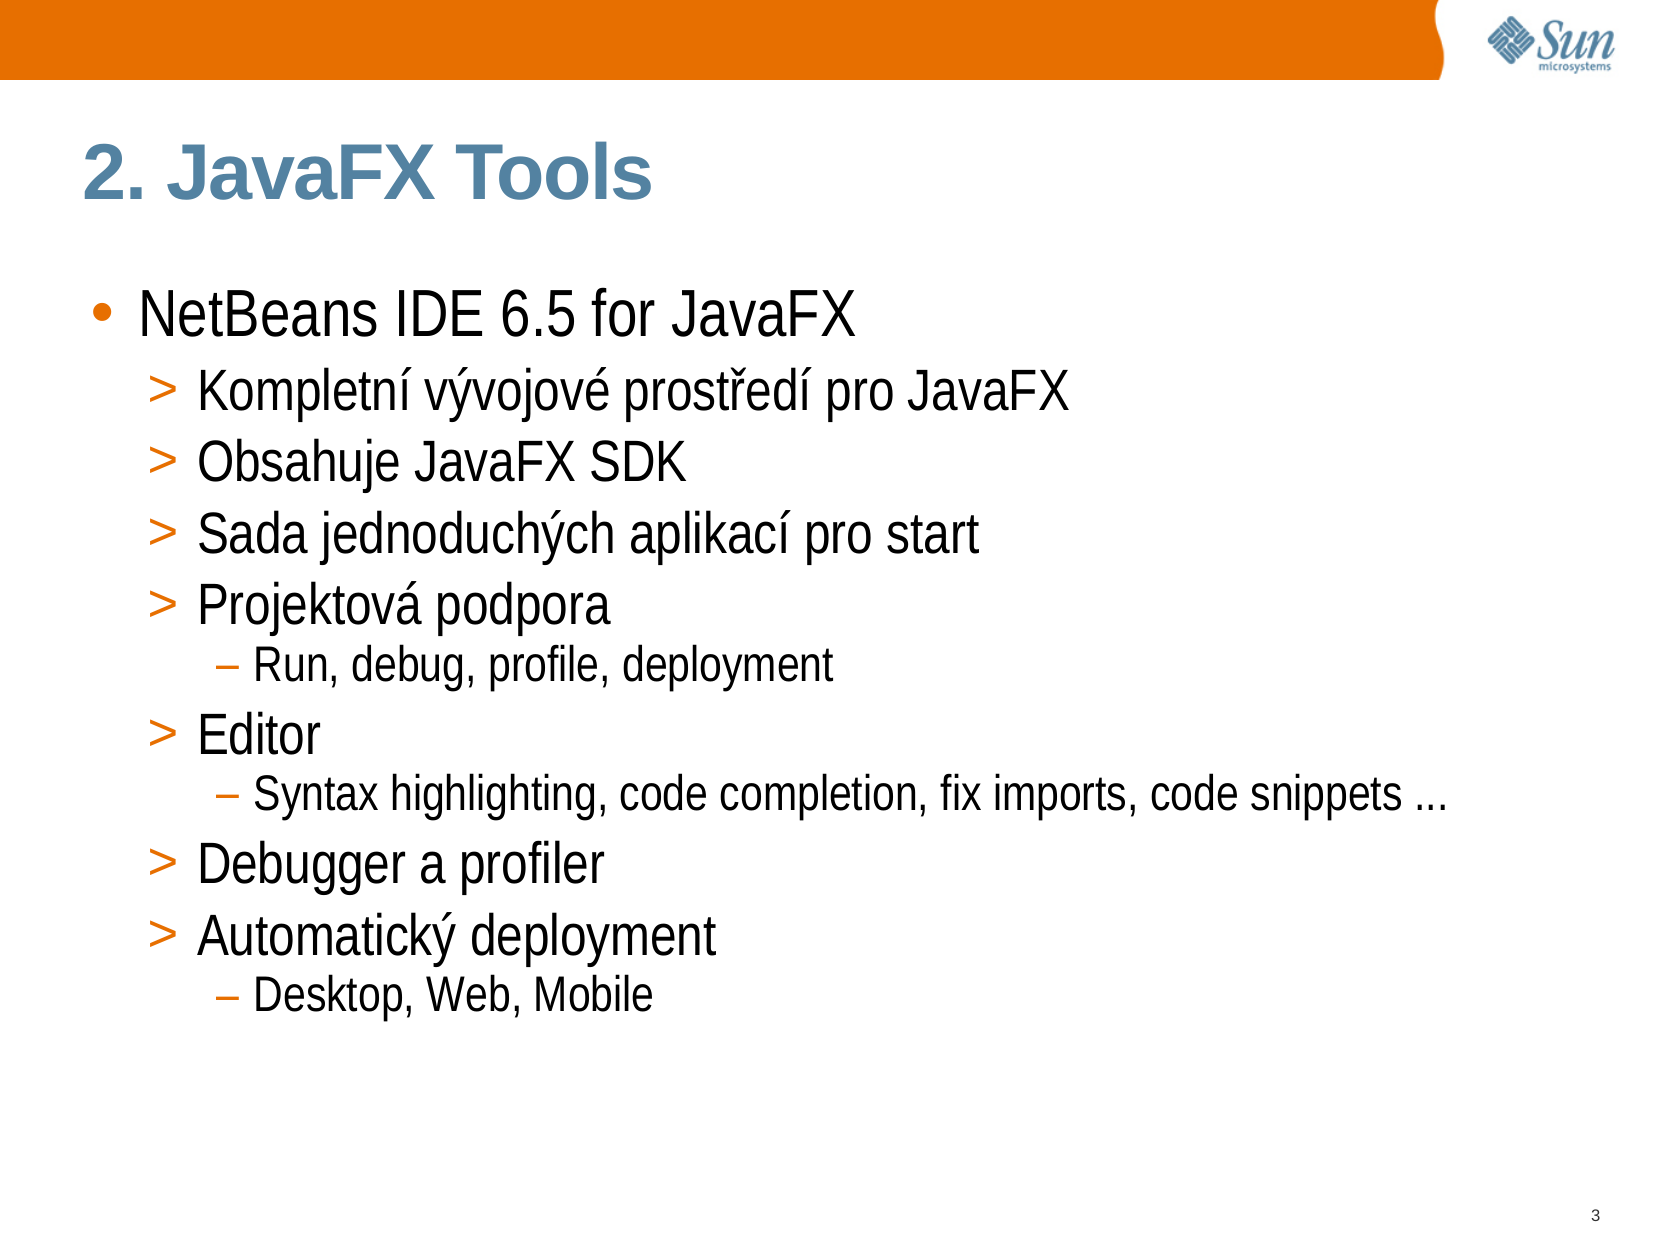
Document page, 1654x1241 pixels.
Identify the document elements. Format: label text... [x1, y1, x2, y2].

picture [0, 0, 1654, 80]
title 2. JavaFX Tools [82, 135, 1585, 250]
list NetBeans IDE 6.5 for JavaFX Kompletní vývojové prostředí pro JavaFX Obsahuje JavaFX SDK Sada jednoduchých aplikací pro start Projektová podpora Run, debug, profile, deployment Editor Syntax highlighting, code completion, fix imports, code snippets ... Debugger a profiler Automatický deployment Desktop, Web, Mobile [71, 284, 1545, 1171]
